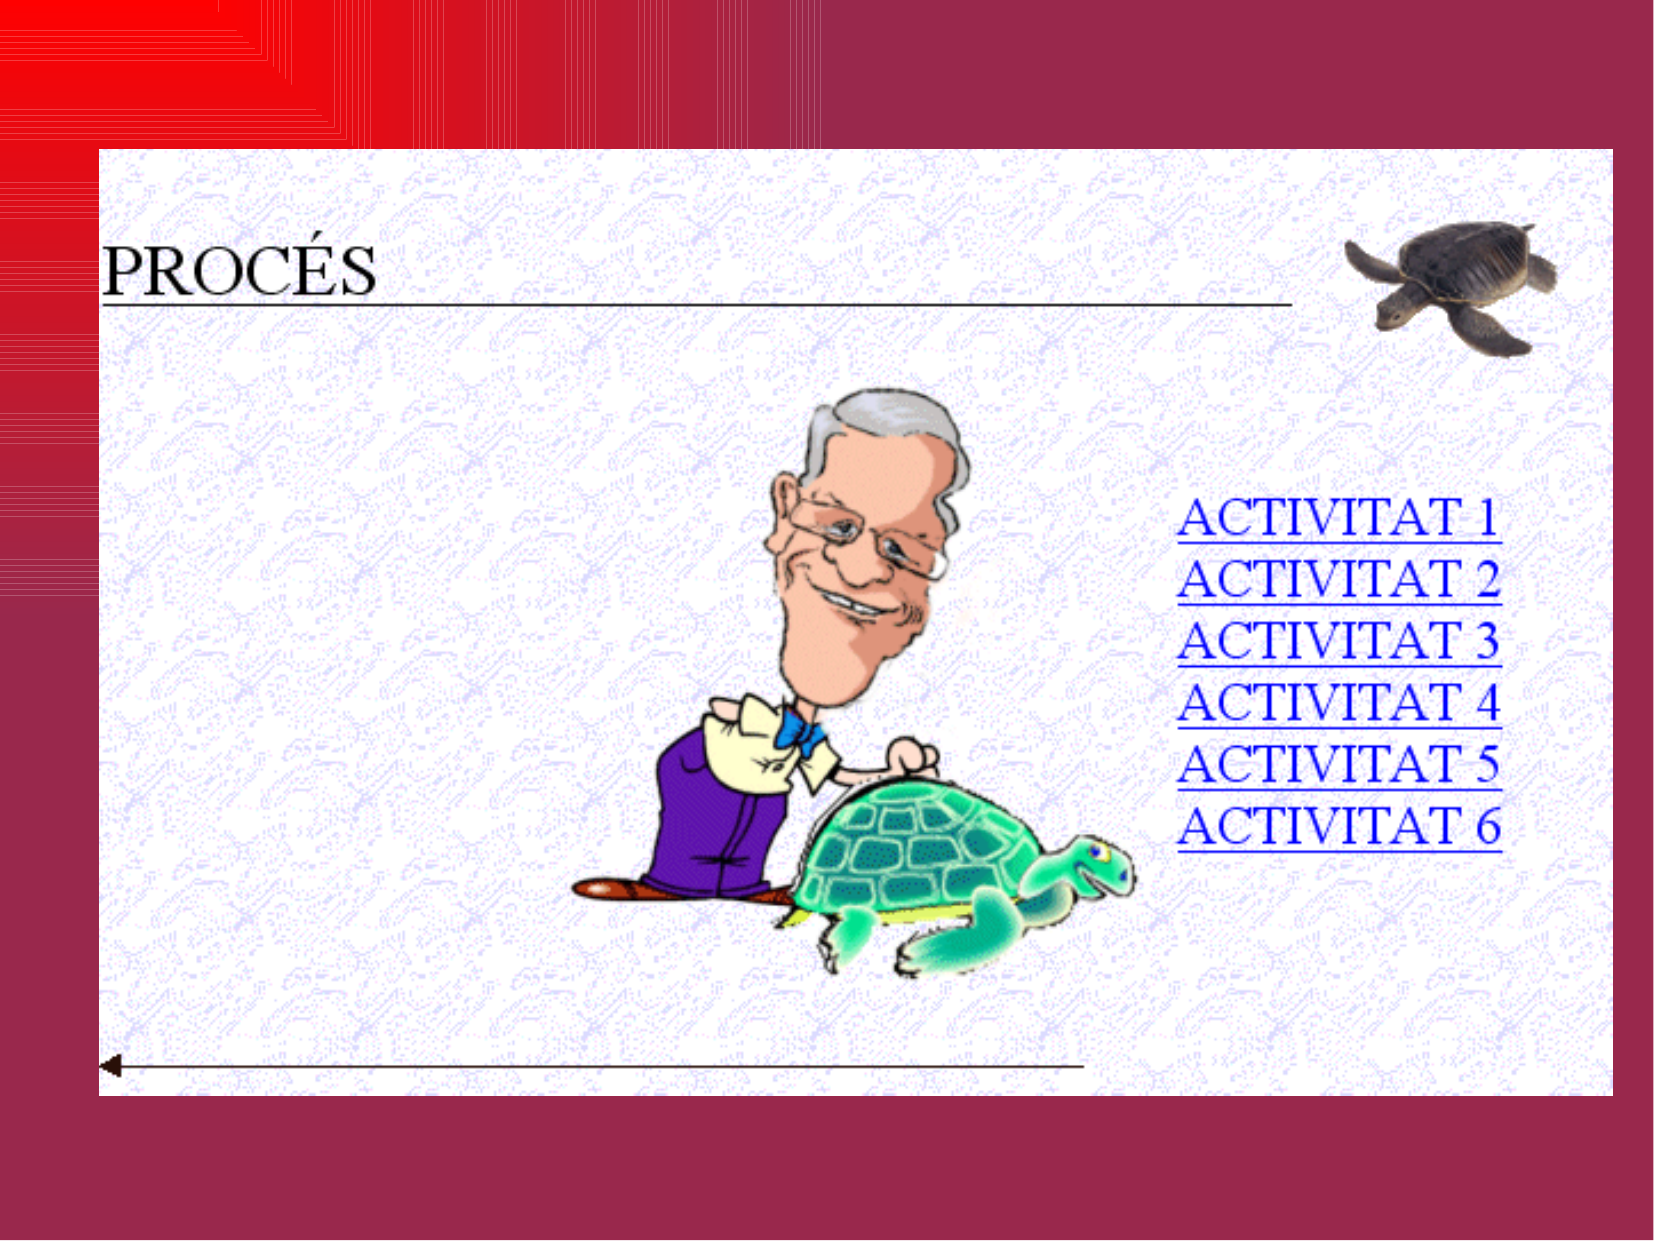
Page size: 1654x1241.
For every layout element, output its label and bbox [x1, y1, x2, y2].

picture [99, 149, 1613, 1096]
